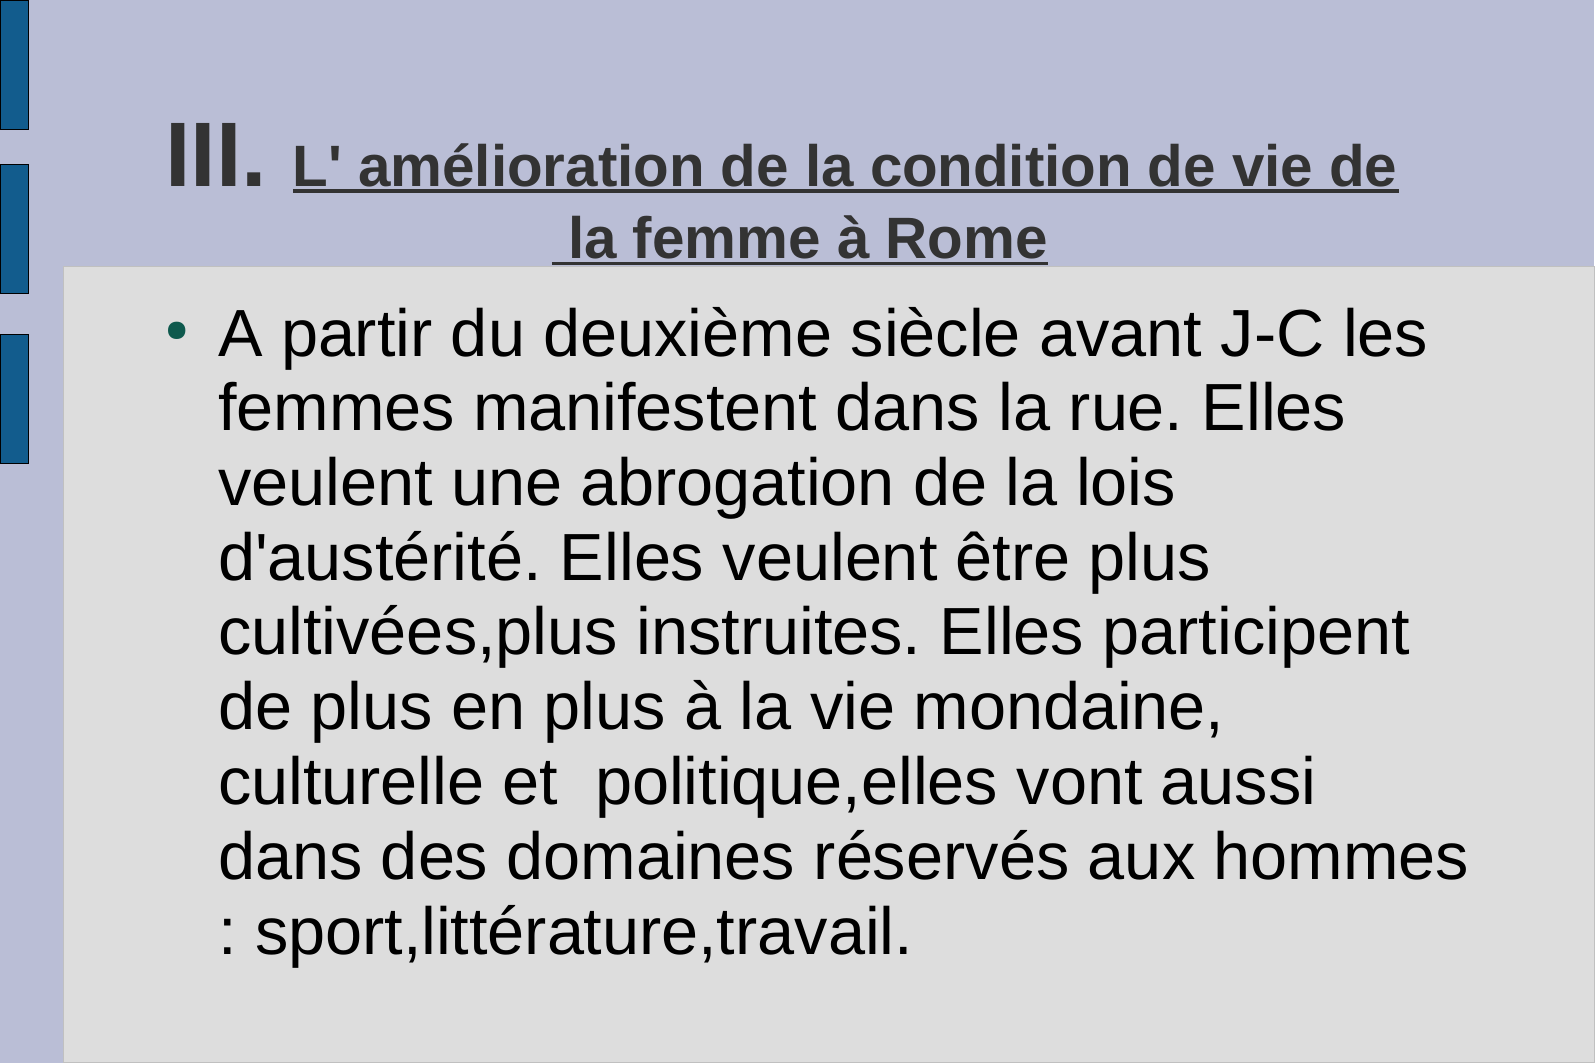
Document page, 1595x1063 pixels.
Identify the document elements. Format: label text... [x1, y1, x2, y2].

title III. L' amélioration de la condition de vie de la femme à Rome [85, 98, 1479, 276]
list A partir du deuxième siècle avant J-C les femmes manifestent dans la rue. Elles veulent une abrogation de la lois d'austérité. Elles veulent être plus cultivées,plus instruites. Elles participent de plus en plus à la vie mondaine, culturelle et politique,elles vont aussi dans des domaines réservés aux hommes : sport,littérature,travail. [147, 295, 1479, 969]
